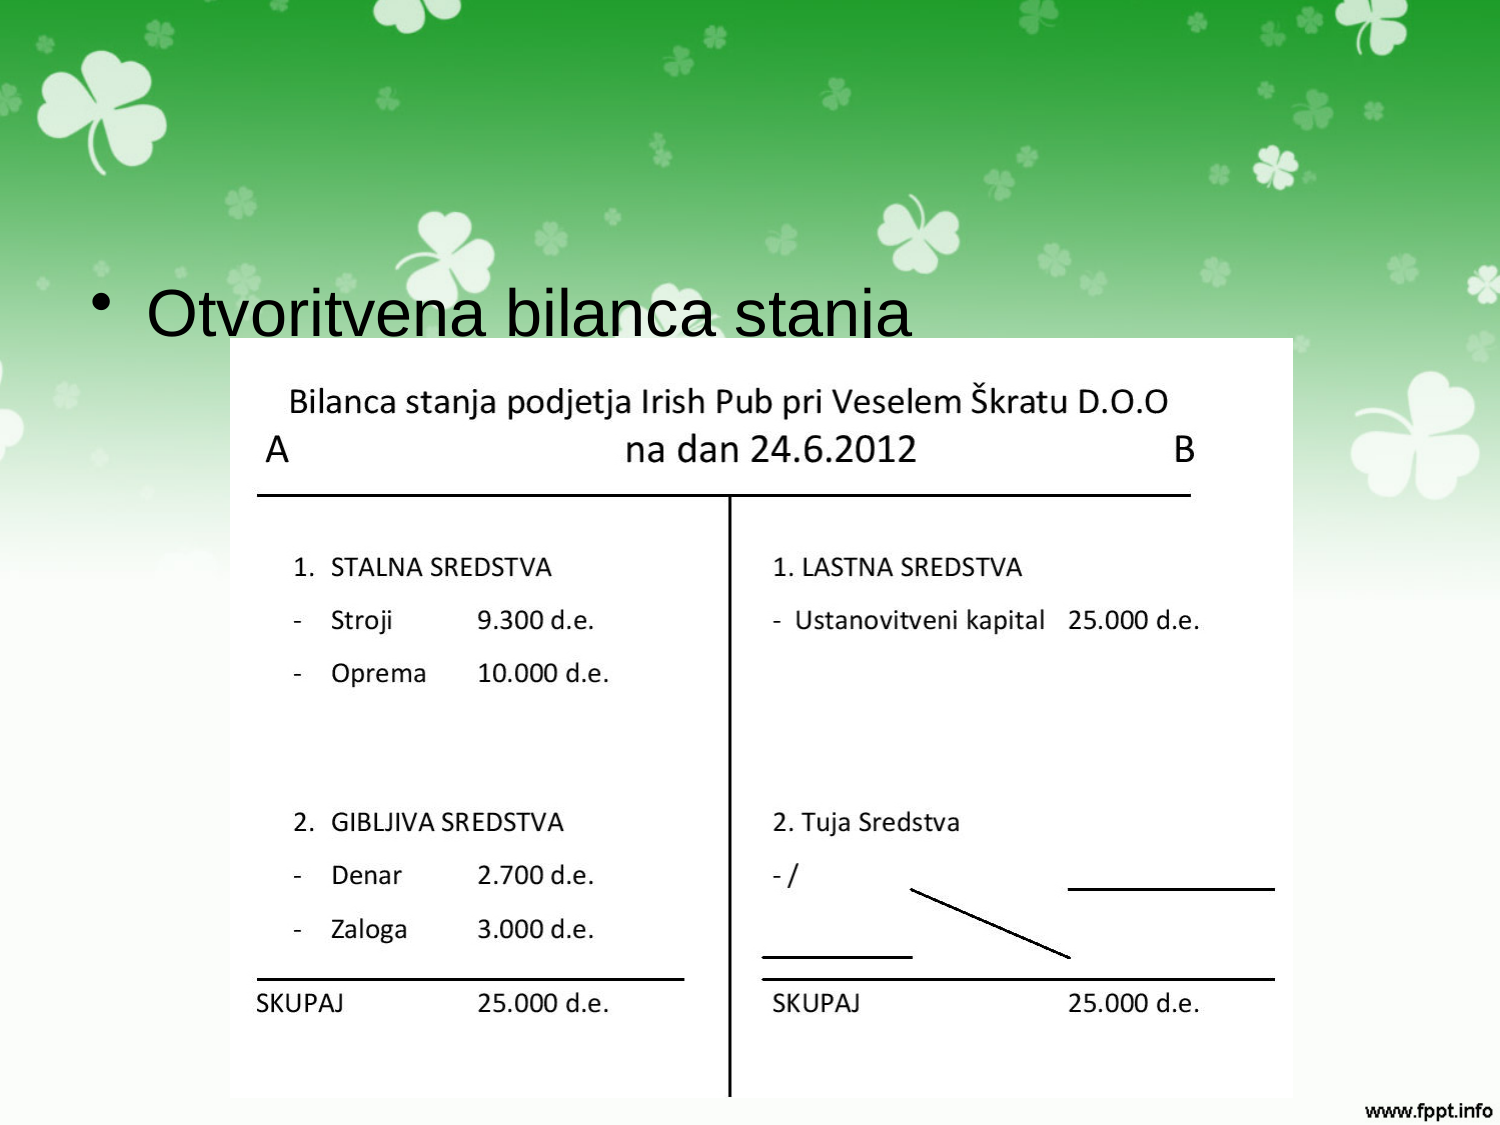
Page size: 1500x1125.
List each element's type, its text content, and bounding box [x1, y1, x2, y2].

list Otvoritvena bilanca stanja [75, 262, 1425, 1005]
picture [0, 0, 1500, 1125]
